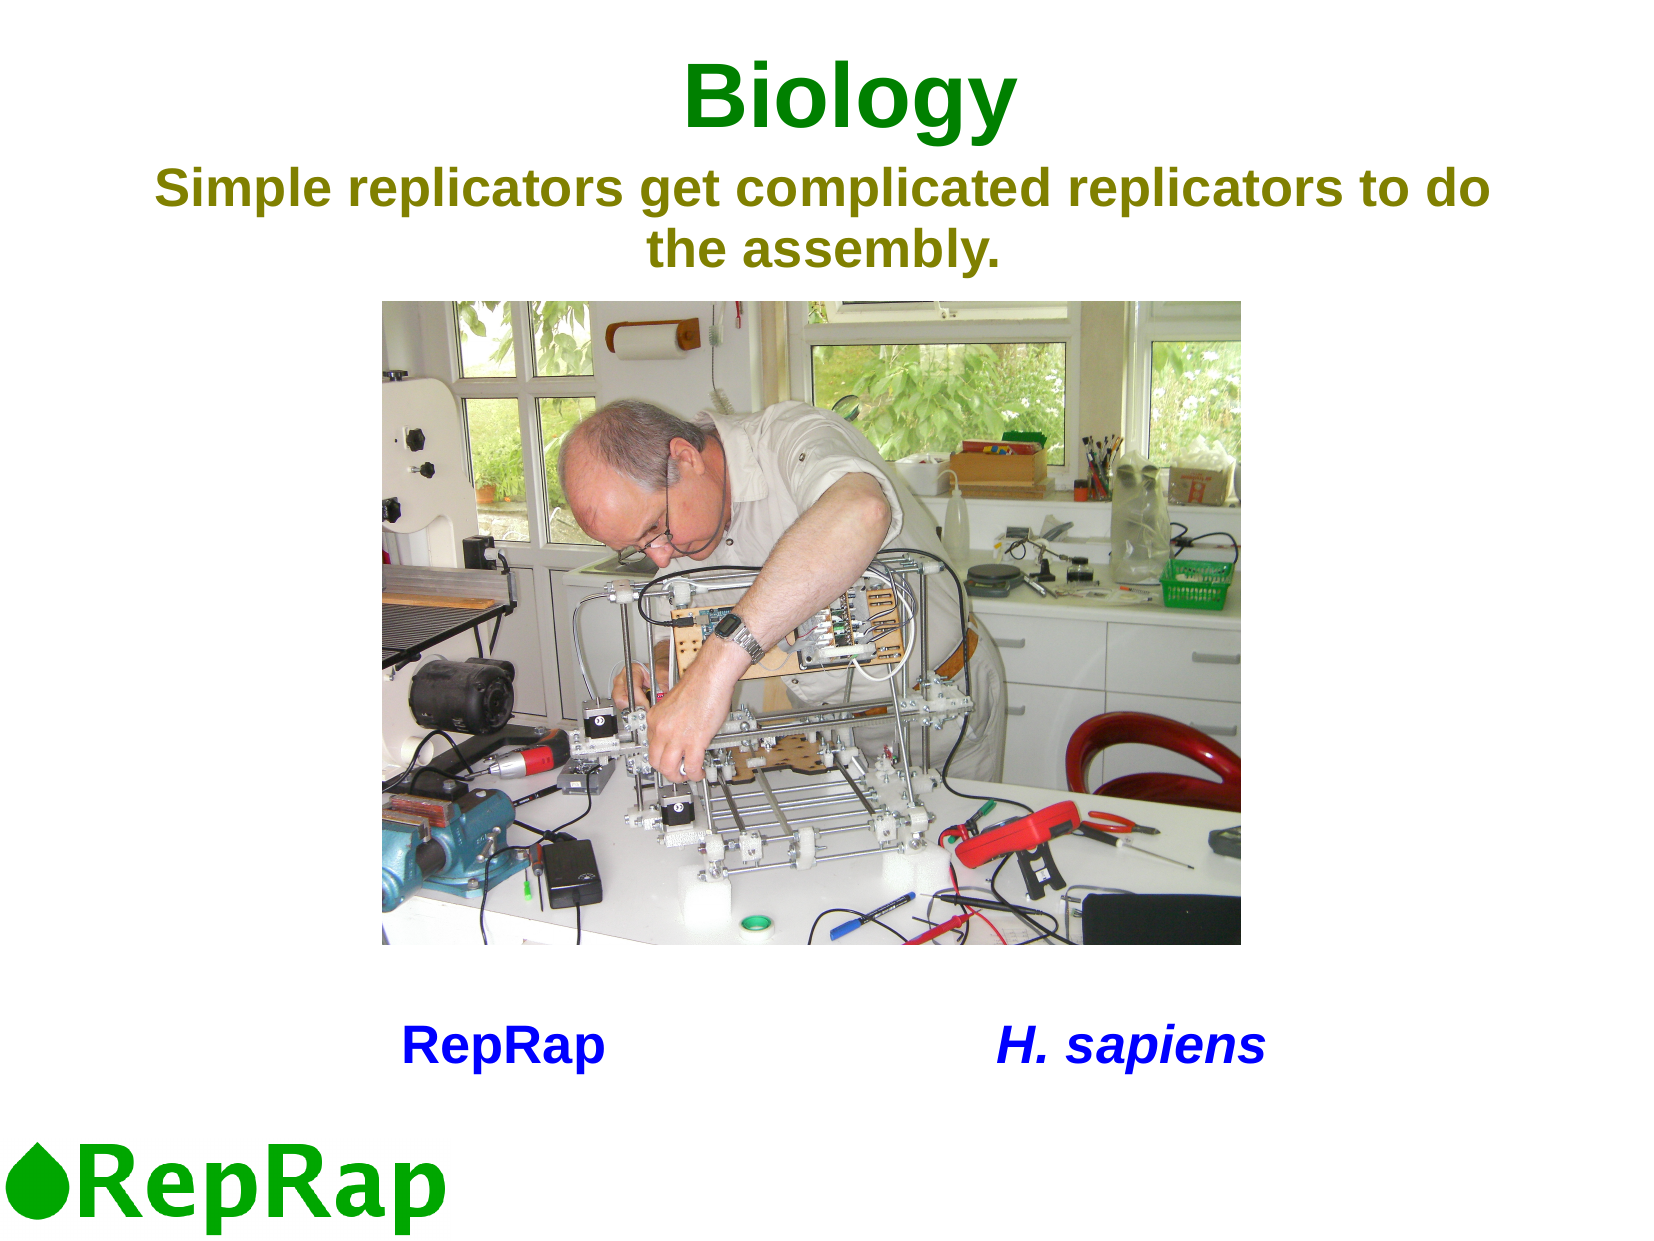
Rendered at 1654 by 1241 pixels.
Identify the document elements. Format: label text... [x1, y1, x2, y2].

picture [382, 301, 1241, 945]
title Simple replicators get complicated replicators to do the assembly. [118, 110, 1531, 326]
title Biology [106, 29, 1595, 163]
text_box [164, 1026, 1593, 1107]
text_box RepRap H. sapiens [324, 996, 1357, 1093]
picture [0, 1138, 451, 1241]
